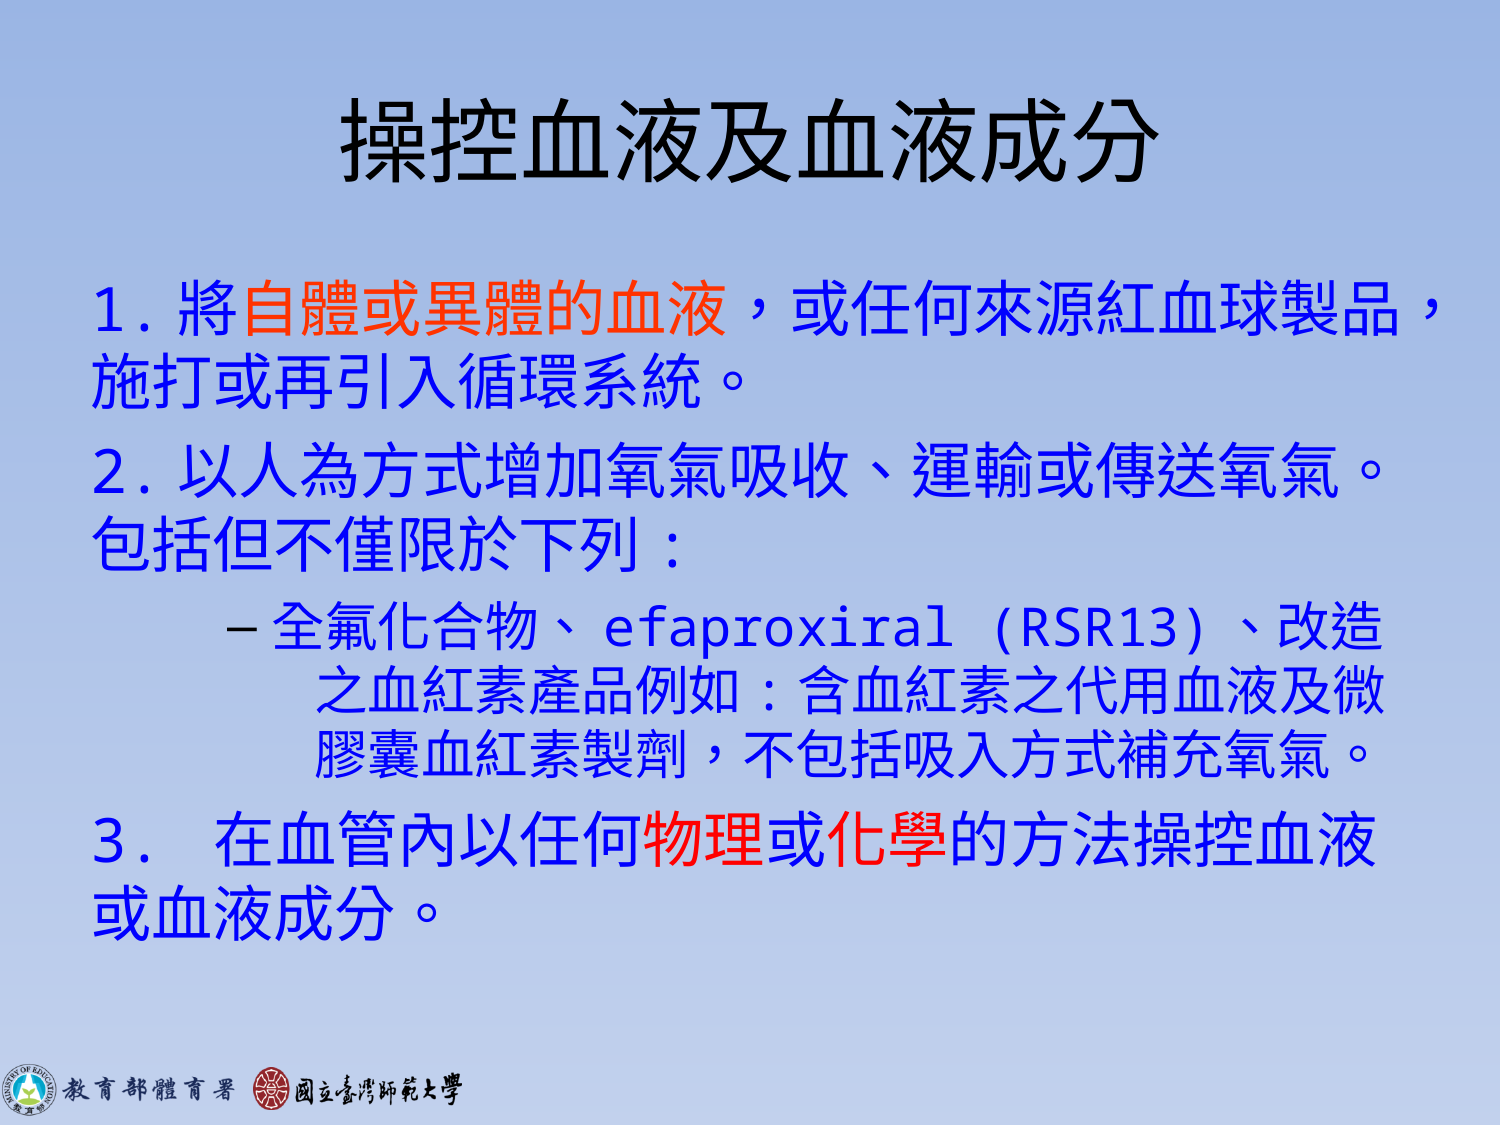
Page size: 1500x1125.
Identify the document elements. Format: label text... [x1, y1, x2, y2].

list 1.將自體或異體的血液，或任何來源紅血球製品，施打或再引入循環系統。 2.以人為方式增加氧氣吸收、運輸或傳送氧氣。包括但不僅限於下列: 全氟化合物、efaproxiral (RSR13)、改造之血紅素產品例如:含血紅素之代用血液及微膠囊血紅素製劑，不包括吸入方式補充氧氣。 3. 在血管內以任何物理或化學的方法操控血液或血液成分。 [75, 262, 1426, 1005]
title 操控血液及血液成分 [75, 45, 1426, 233]
